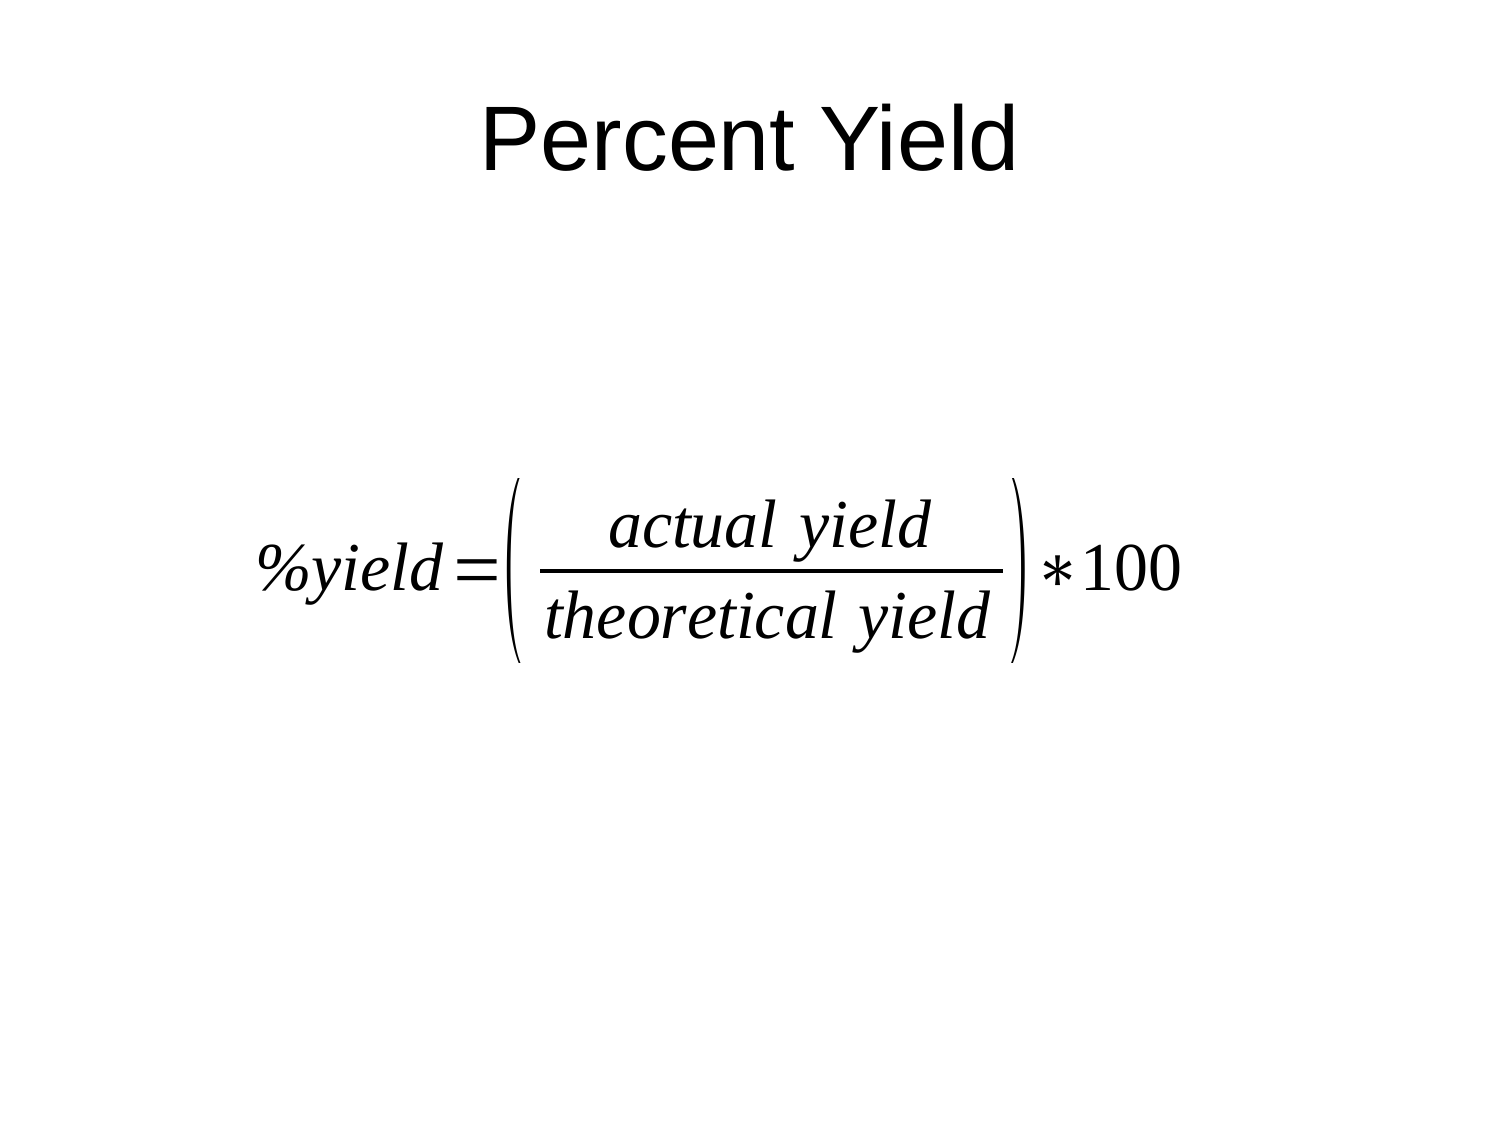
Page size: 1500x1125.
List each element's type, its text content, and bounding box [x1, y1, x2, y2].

chart [238, 478, 1209, 663]
title Percent Yield [75, 44, 1425, 233]
